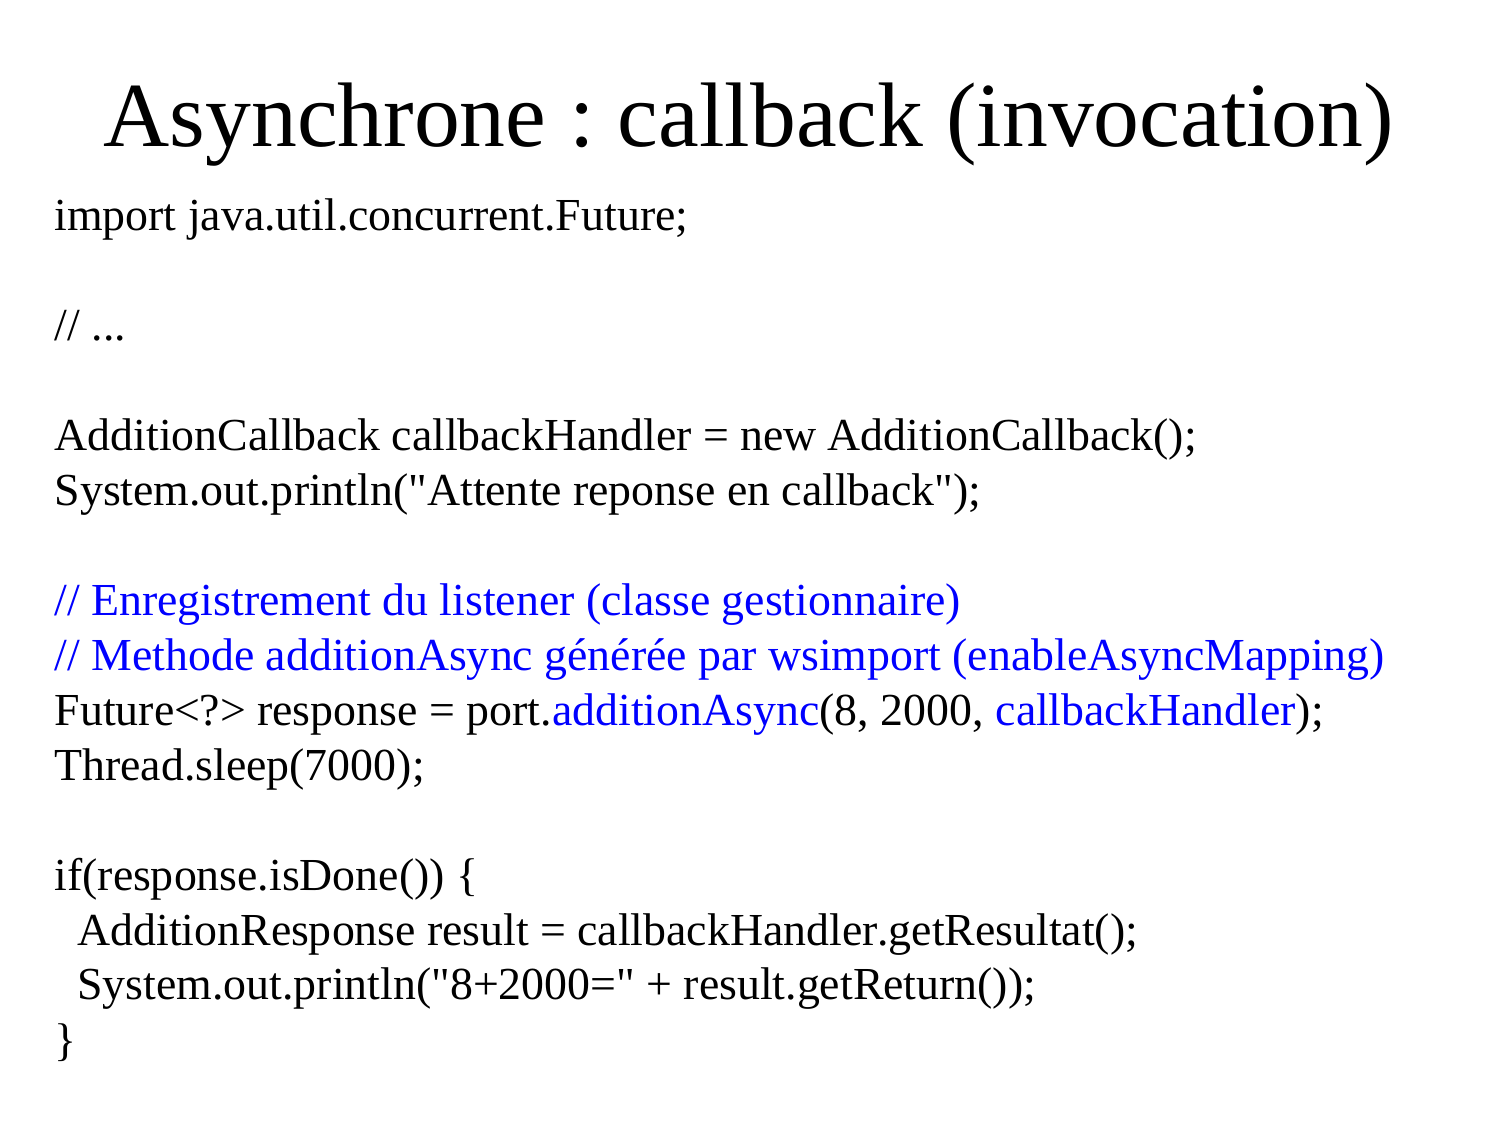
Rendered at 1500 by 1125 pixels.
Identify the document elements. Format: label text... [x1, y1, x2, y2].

title Asynchrone : callback (invocation) [82, 29, 1418, 177]
text_box import java.util.concurrent.Future; // ... AdditionCallback callbackHandler = new AdditionCallback(); System.out.println("Attente reponse en callback"); // Enregistrement du listener (classe gestionnaire) // Methode additionAsync générée par wsimport (enableAsyncMapping) Future<?> response = port.additionAsync(8, 2000, callbackHandler); Thread.sleep(7000); if(response.isDone()) { AdditionResponse result = callbackHandler.getResultat(); System.out.println("8+2000=" + result.getReturn()); } [39, 177, 1477, 1072]
